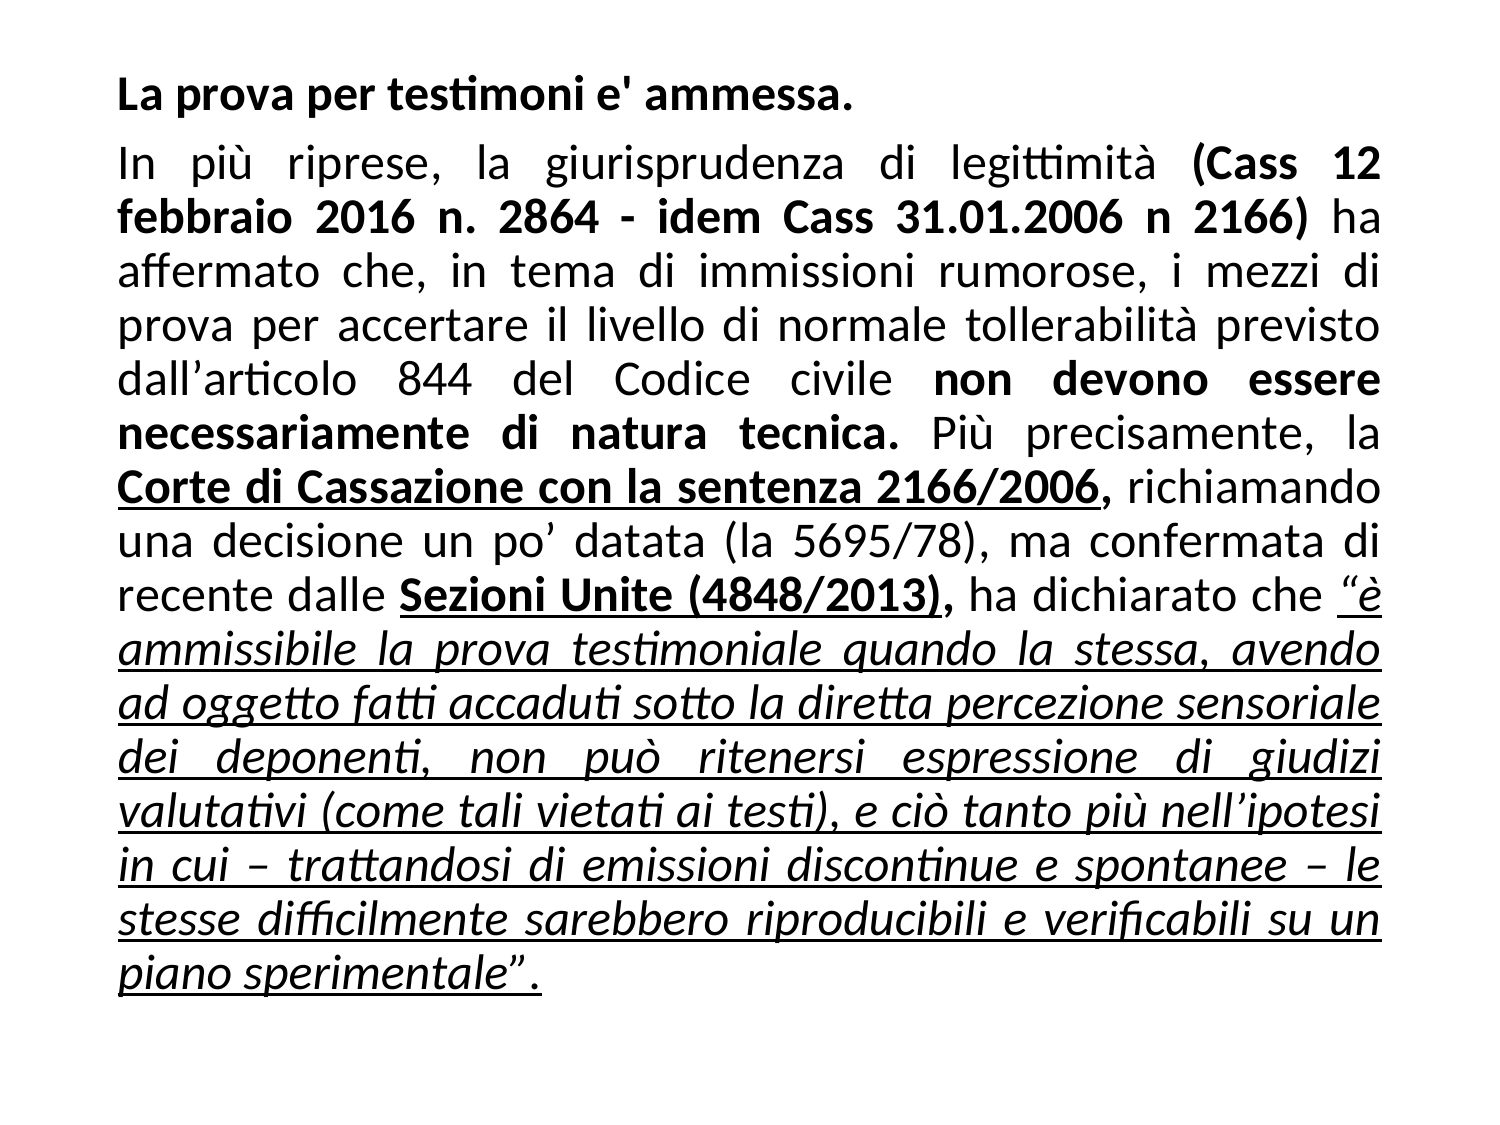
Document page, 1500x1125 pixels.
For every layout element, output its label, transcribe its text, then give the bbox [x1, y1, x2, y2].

list La prova per testimoni e' ammessa. In più riprese, la giurisprudenza di legittimità (Cass 12 febbraio 2016 n. 2864 - idem Cass 31.01.2006 n 2166) ha affermato che, in tema di immissioni rumorose, i mezzi di prova per accertare il livello di normale tollerabilità previsto dall’articolo 844 del Codice civile non devono essere necessariamente di natura tecnica. Più precisamente, la Corte di Cassazione con la sentenza 2166/2006, richiamando una decisione un po’ datata (la 5695/78), ma confermata di recente dalle Sezioni Unite (4848/2013), ha dichiarato che “è ammissibile la prova testimoniale quando la stessa, avendo ad oggetto fatti accaduti sotto la diretta percezione sensoriale dei deponenti, non può ritenersi espressione di giudizi valutativi (come tali vietati ai testi), e ciò tanto più nell’ipotesi in cui – trattandosi di emissioni discontinue e spontanee – le stesse difficilmente sarebbero riproducibili e verificabili su un piano sperimentale”. [103, 59, 1397, 1014]
